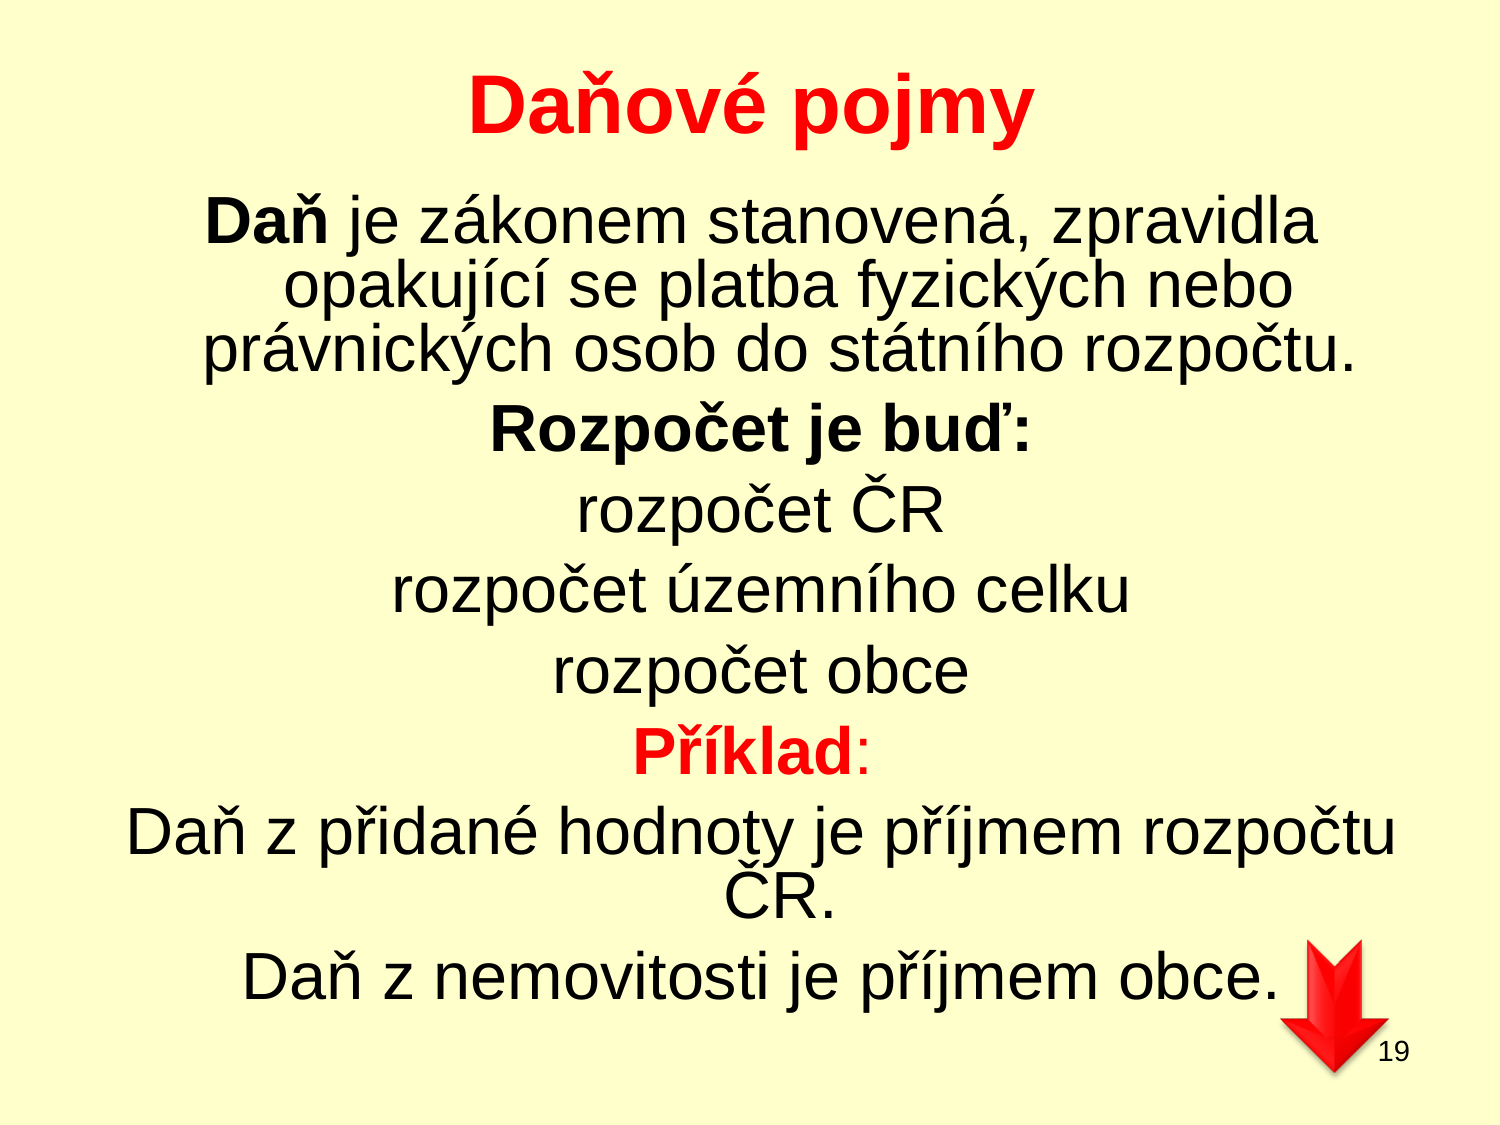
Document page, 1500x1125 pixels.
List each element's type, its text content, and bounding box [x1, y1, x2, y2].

list Daň je zákonem stanovená, zpravidla opakující se platba fyzických nebo právnických osob do státního rozpočtu. Rozpočet je buď: rozpočet ČR rozpočet územního celku rozpočet obce Příklad: Daň z přidané hodnoty je příjmem rozpočtu ČR. Daň z nemovitosti je příjmem obce. [64, 184, 1459, 1117]
title Daňové pojmy [76, 42, 1427, 159]
text_box <číslo> [1074, 1024, 1426, 1103]
picture [1271, 934, 1399, 1087]
